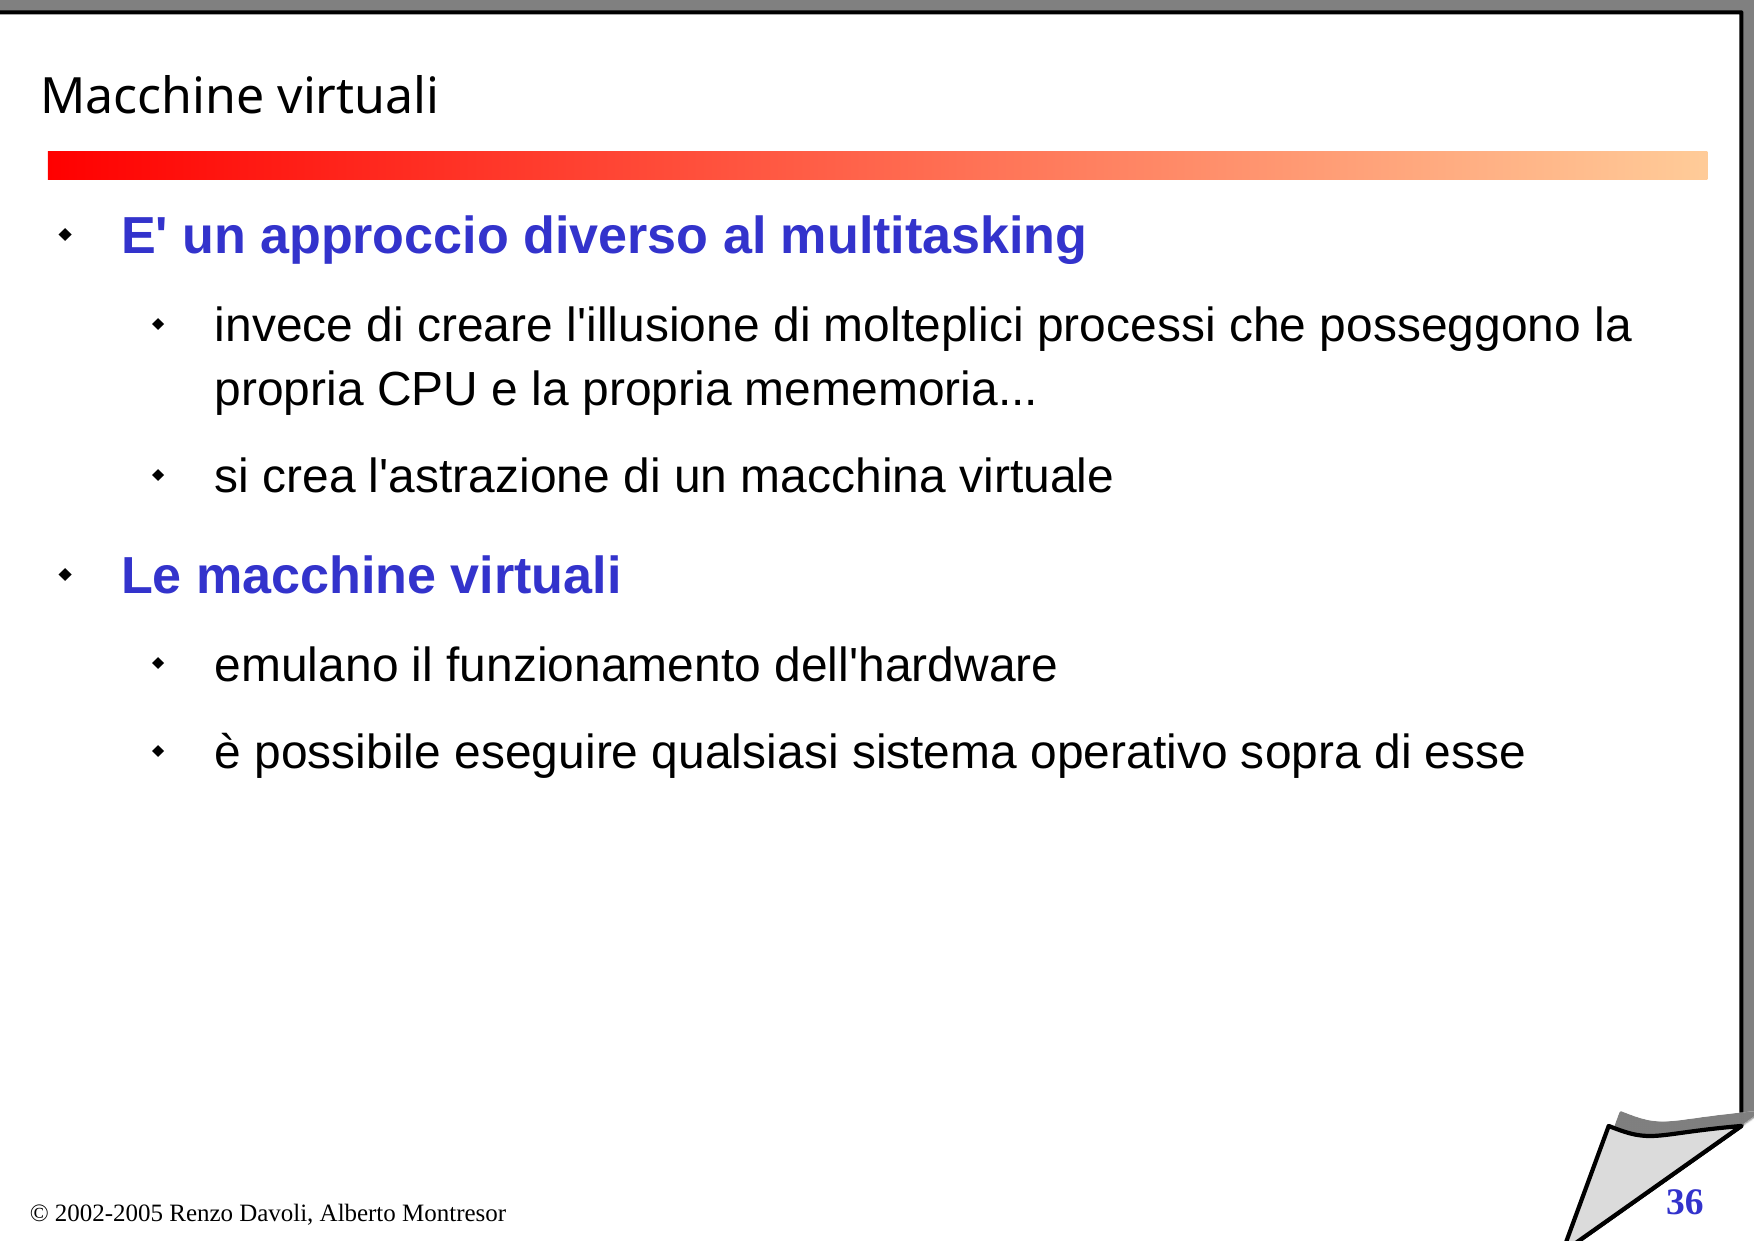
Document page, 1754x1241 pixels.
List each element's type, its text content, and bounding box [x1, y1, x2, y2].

list E' un approccio diverso al multitasking invece di creare l'illusione di molteplici processi che posseggono la propria CPU e la propria mememoria... si crea l'astrazione di un macchina virtuale Le macchine virtuali emulano il funzionamento dell'hardware è possibile eseguire qualsiasi sistema operativo sopra di esse [58, 206, 1696, 815]
title Macchine virtuali [40, 49, 1714, 144]
